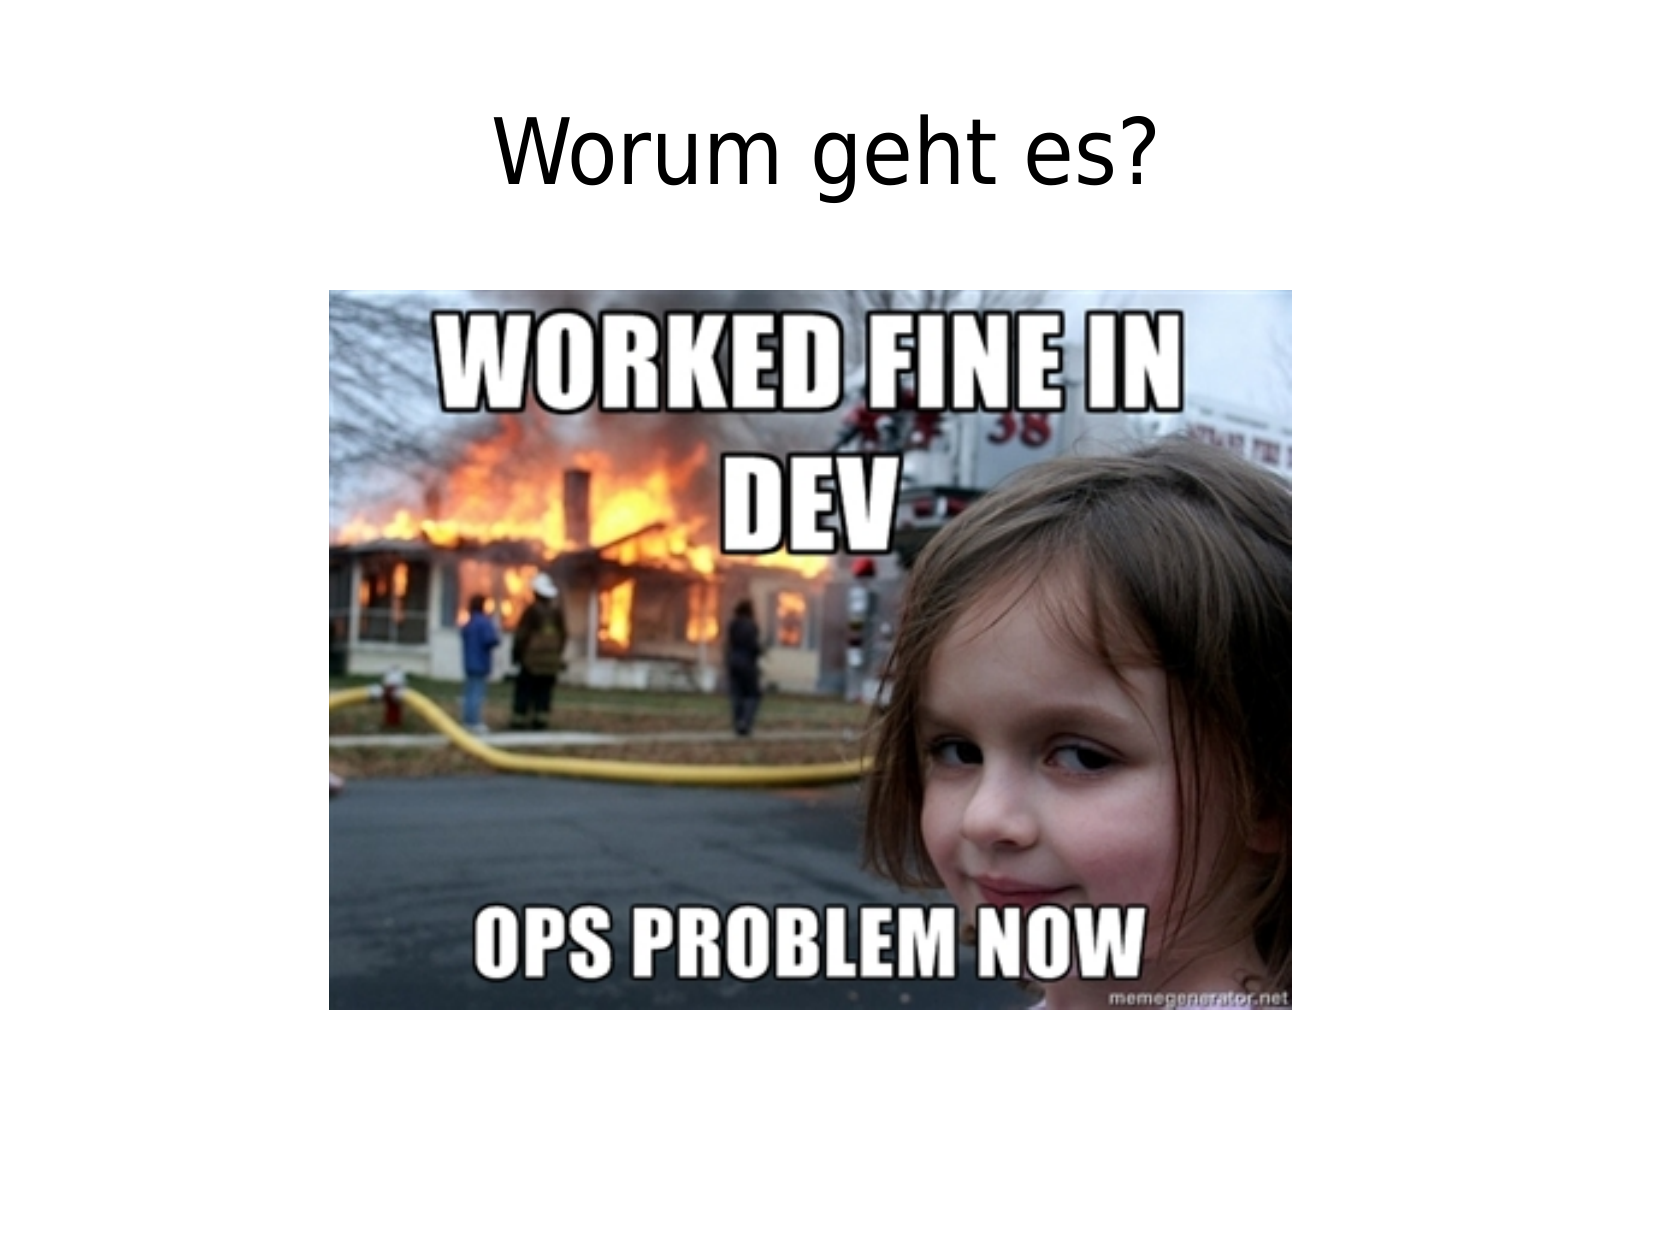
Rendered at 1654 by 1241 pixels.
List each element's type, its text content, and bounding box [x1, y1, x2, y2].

title Worum geht es? [82, 49, 1571, 257]
picture [329, 290, 1292, 1010]
